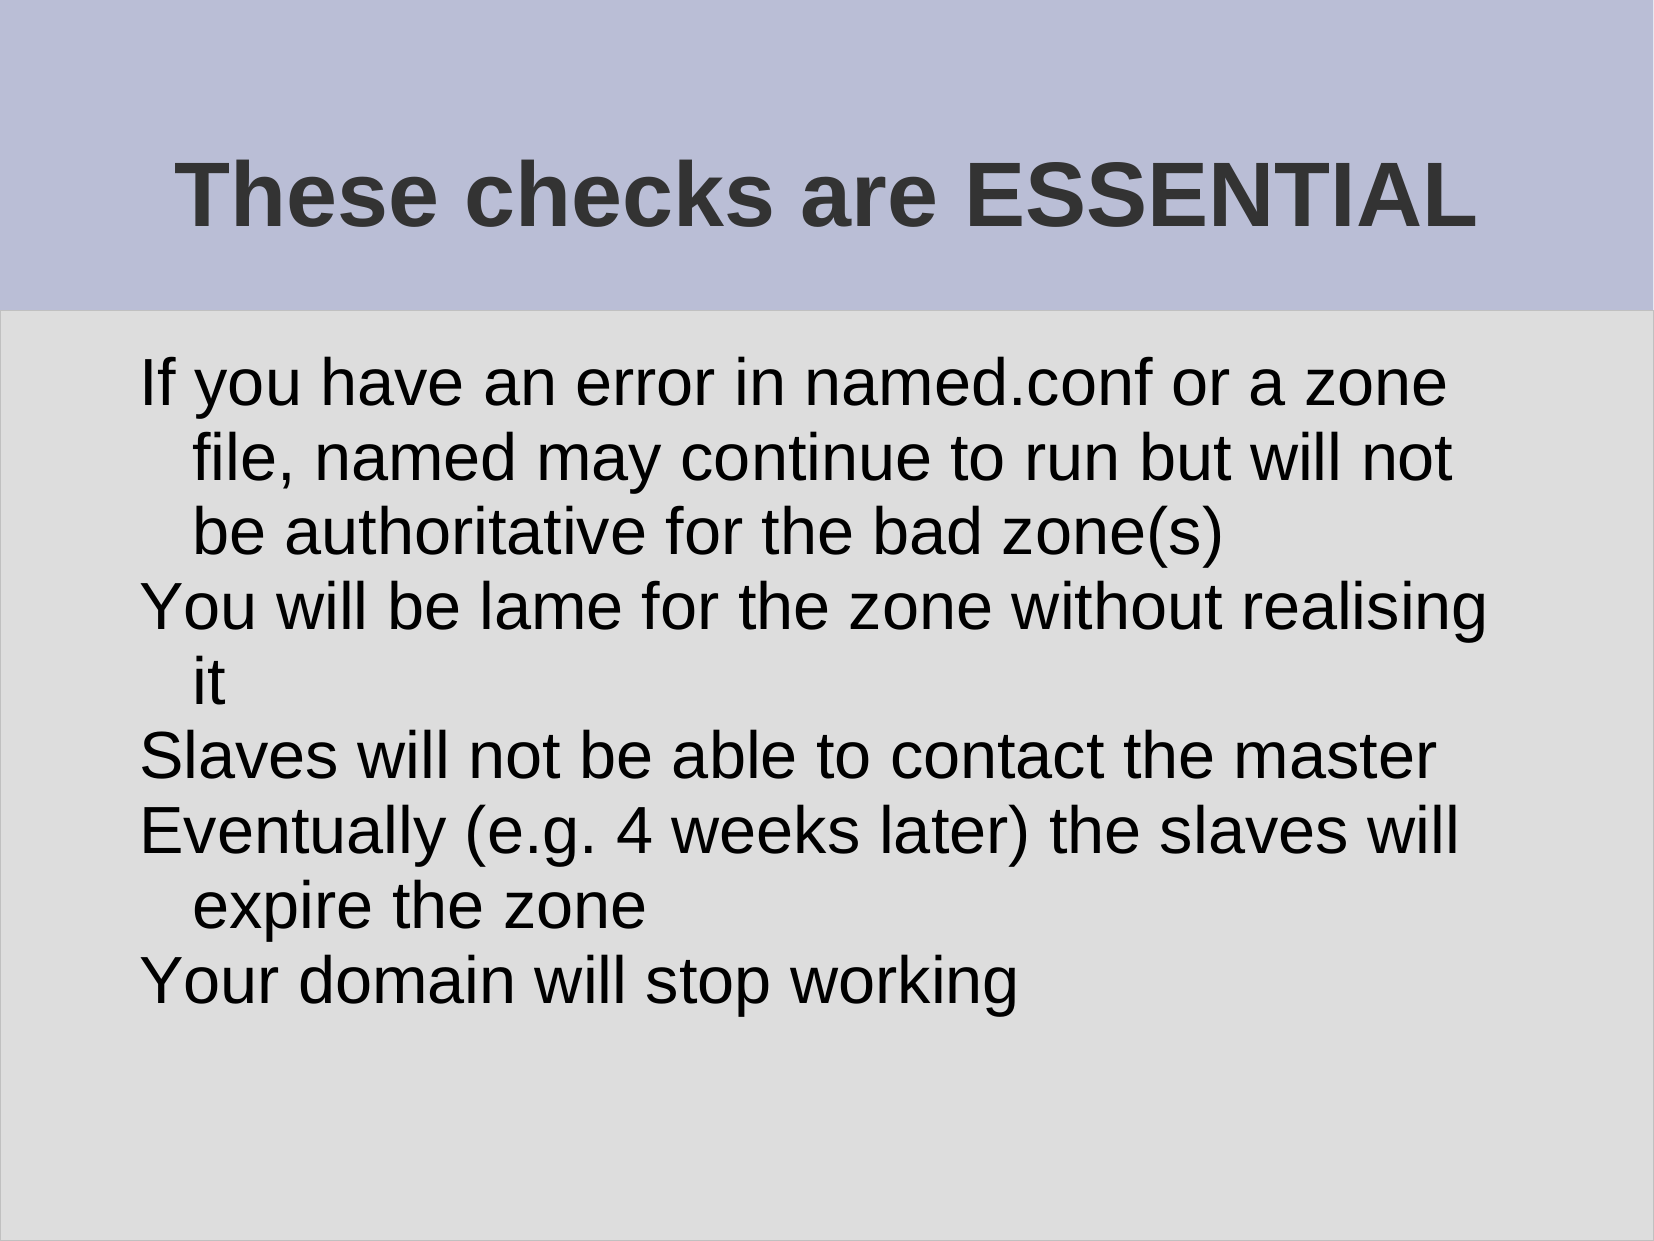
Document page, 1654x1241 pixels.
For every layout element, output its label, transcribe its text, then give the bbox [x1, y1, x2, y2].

title These checks are ESSENTIAL [121, 91, 1534, 299]
list If you have an error in named.conf or a zone file, named may continue to run but will not be authoritative for the bad zone(s) You will be lame for the zone without realising it Slaves will not be able to contact the master Eventually (e.g. 4 weeks later) the slaves will expire the zone Your domain will stop working [121, 344, 1534, 1127]
